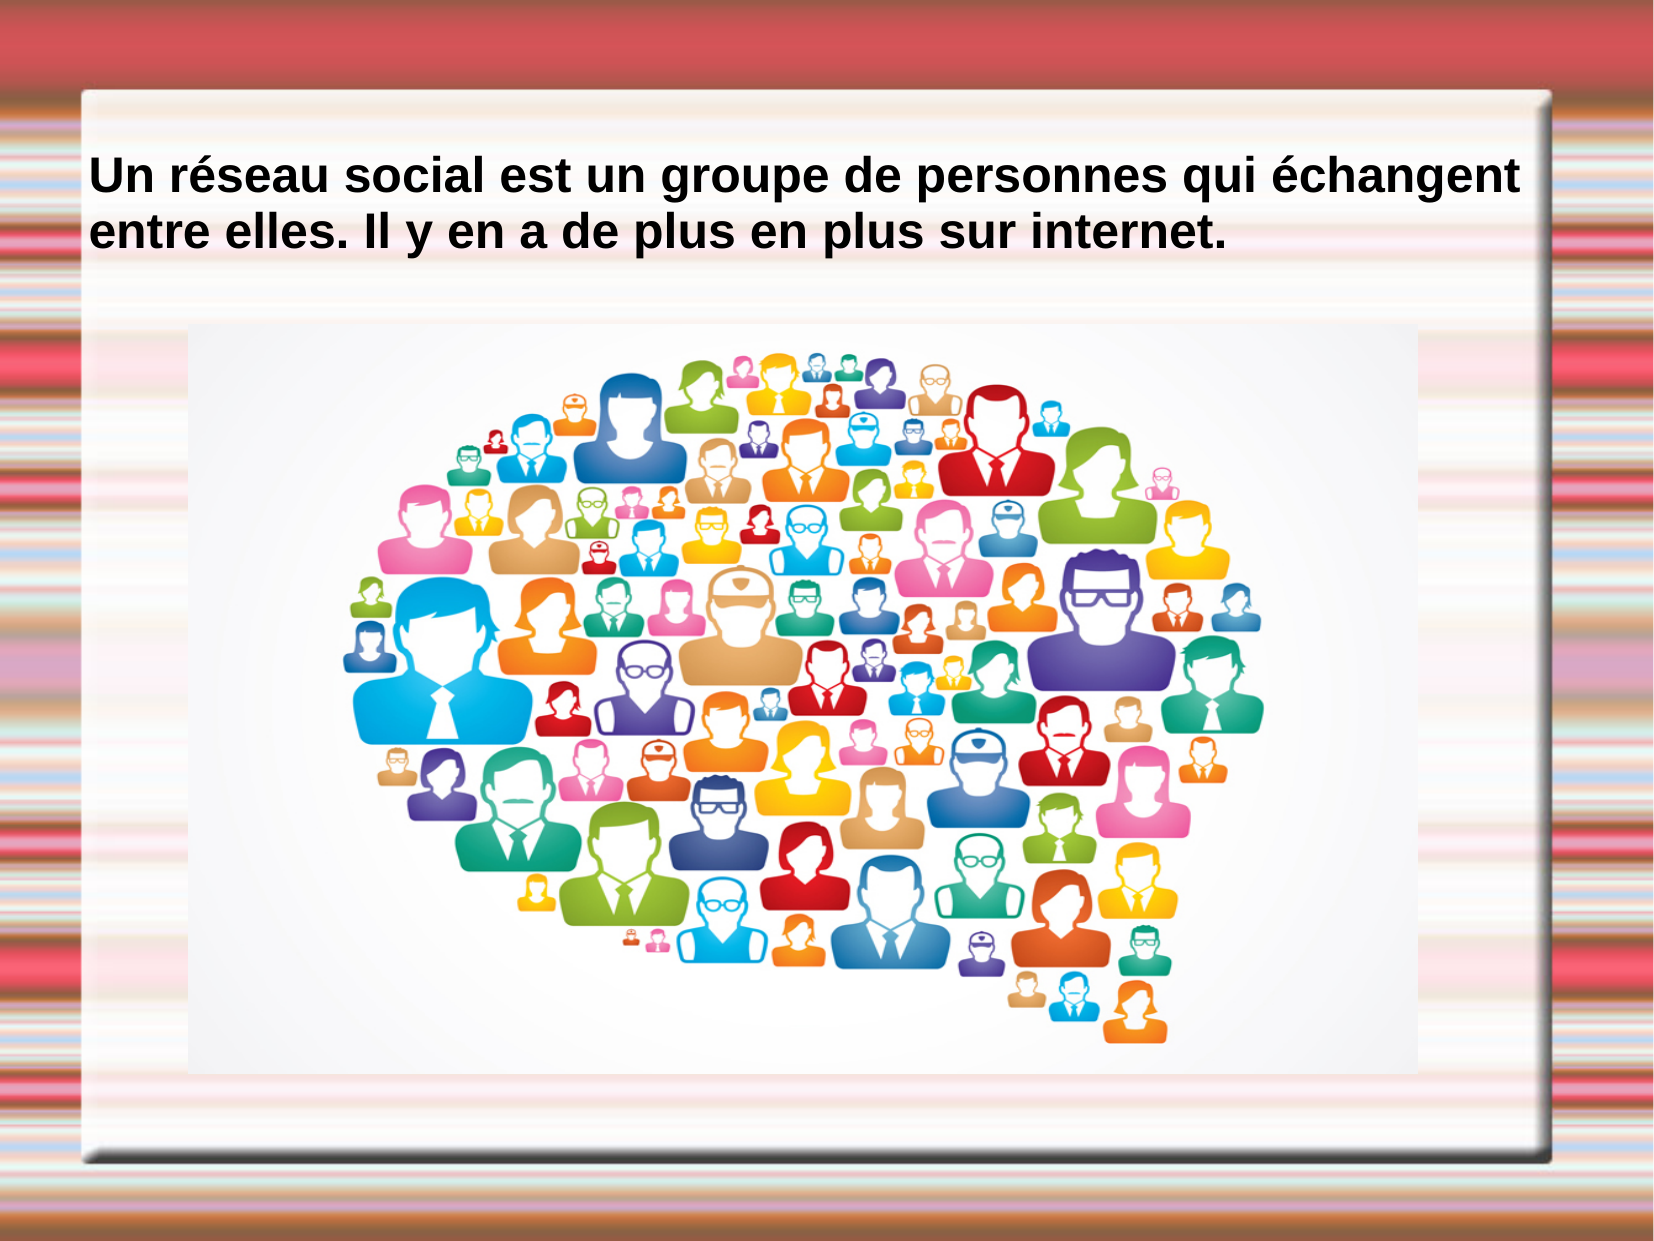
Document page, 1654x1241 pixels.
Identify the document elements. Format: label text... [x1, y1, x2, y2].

text_box Un réseau social est un groupe de personnes qui échangent entre elles. Il y en a de plus en plus sur internet. [88, 147, 1536, 262]
picture [0, 0, 1654, 1241]
